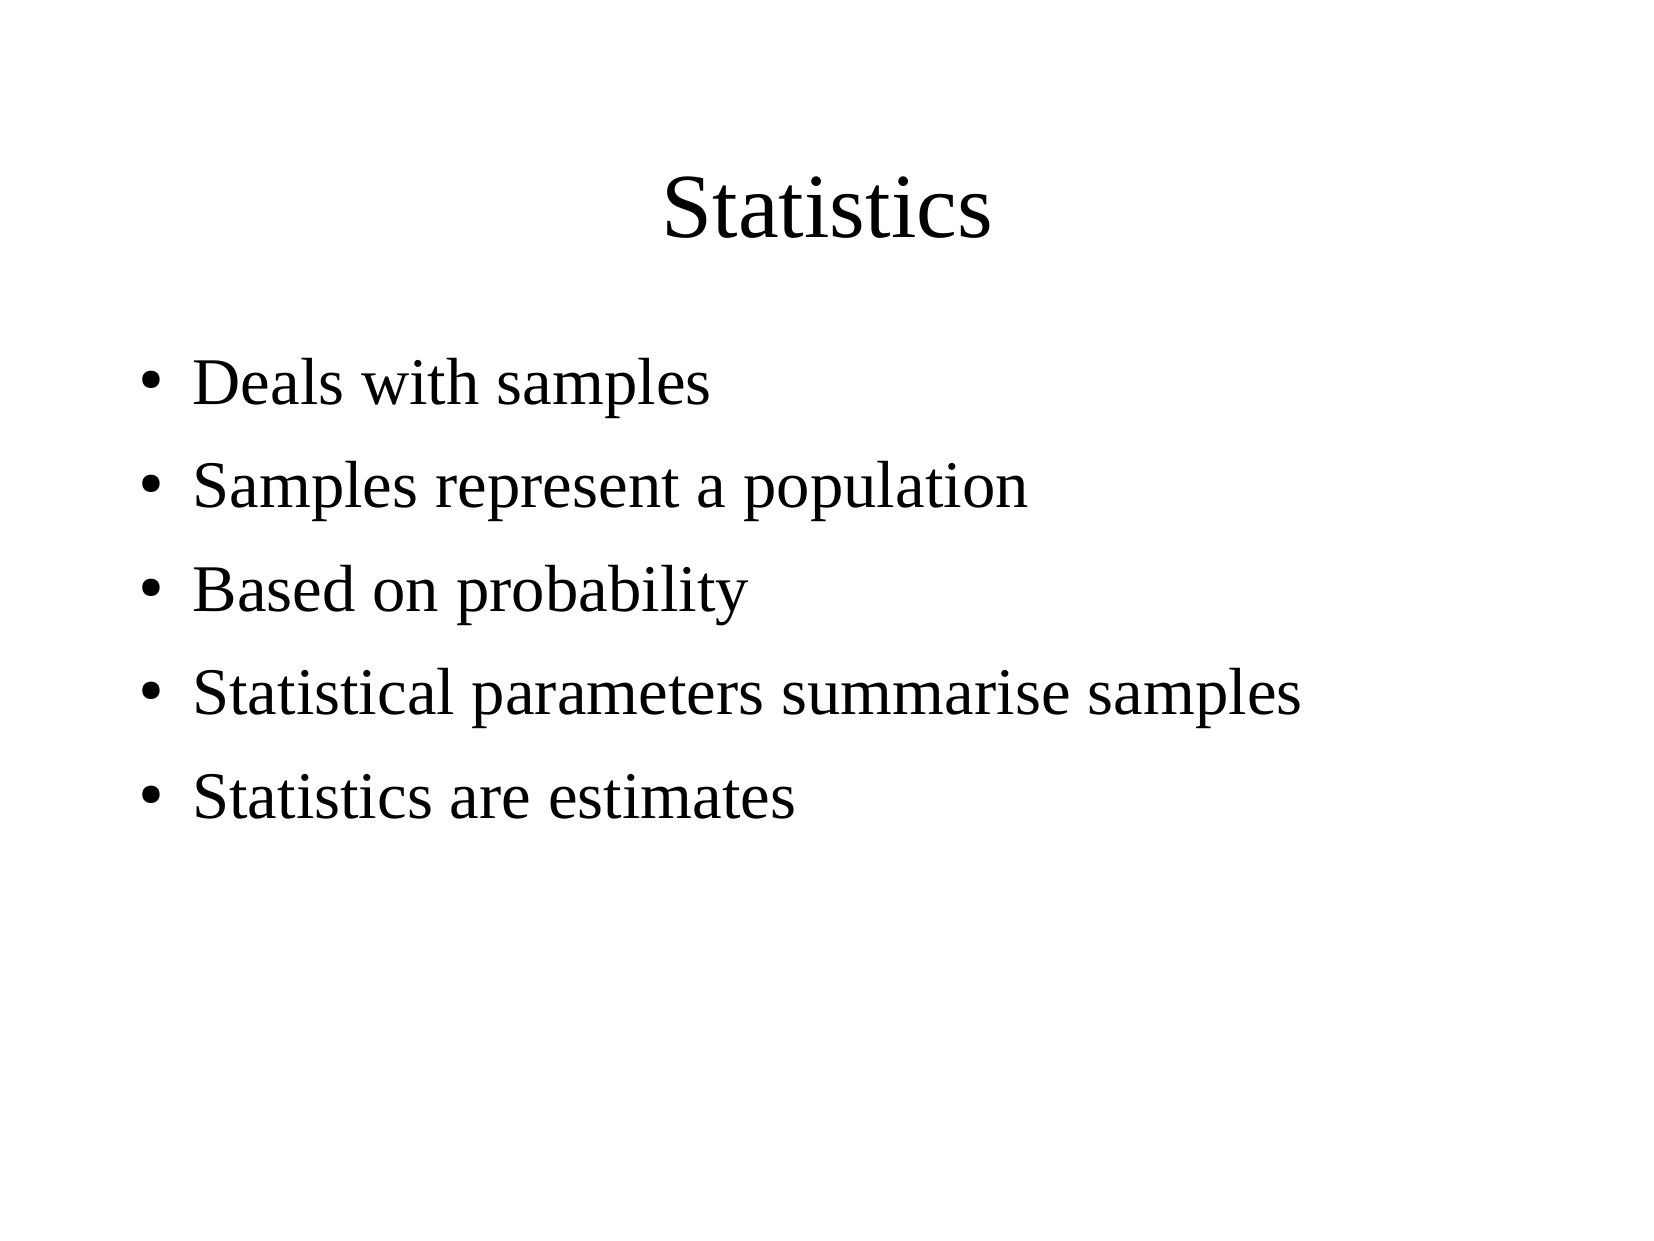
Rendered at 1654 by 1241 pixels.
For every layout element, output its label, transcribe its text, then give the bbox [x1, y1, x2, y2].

list Deals with samples Samples represent a population Based on probability Statistical parameters summarise samples Statistics are estimates [121, 344, 1534, 1127]
title Statistics [121, 102, 1534, 311]
